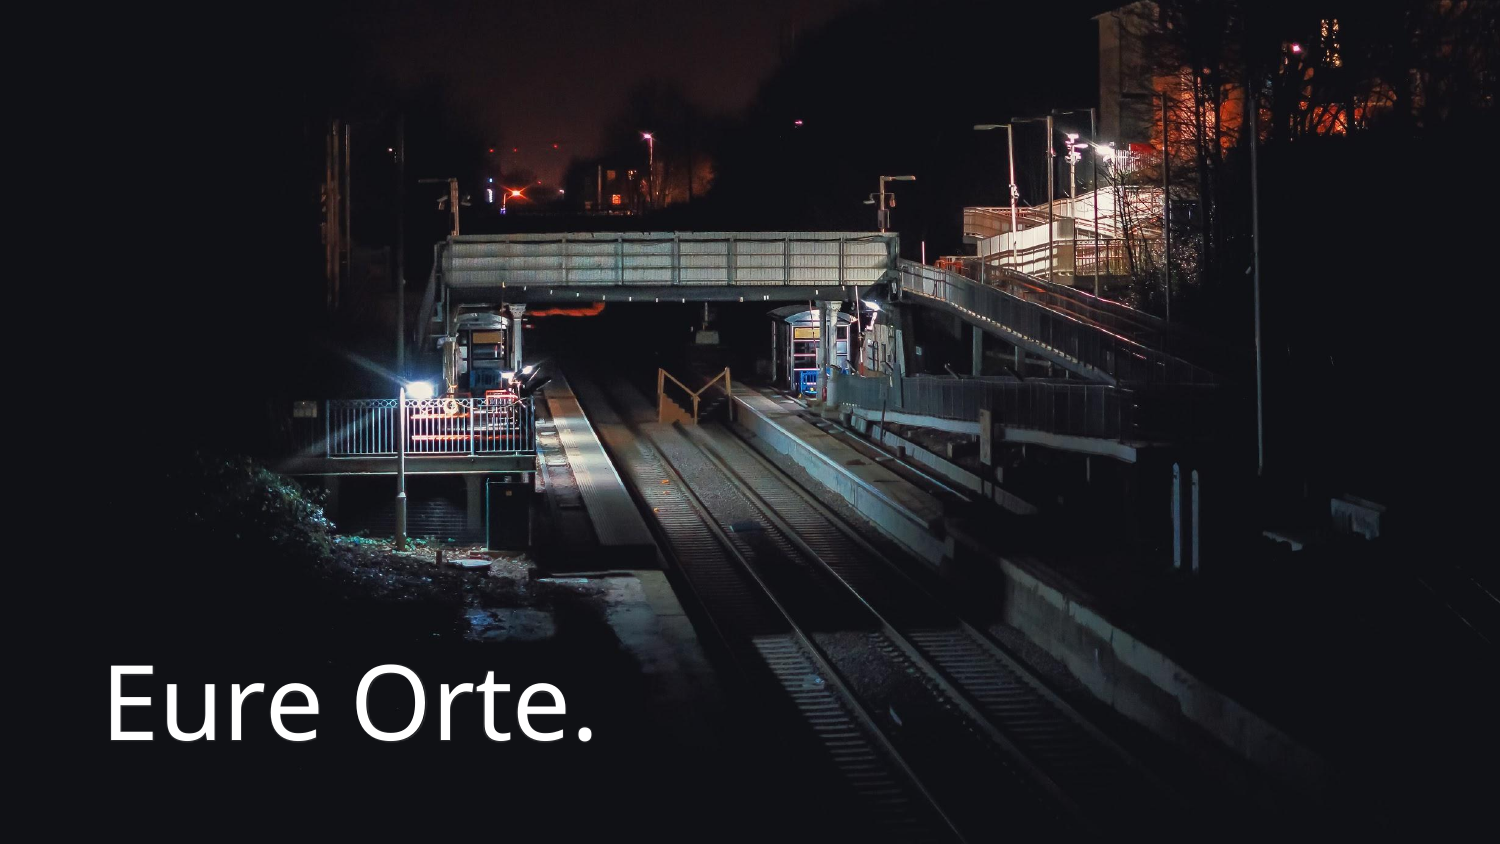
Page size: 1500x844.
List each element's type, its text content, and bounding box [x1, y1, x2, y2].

text_box Eure Orte. [86, 370, 838, 776]
picture [0, 0, 1500, 844]
